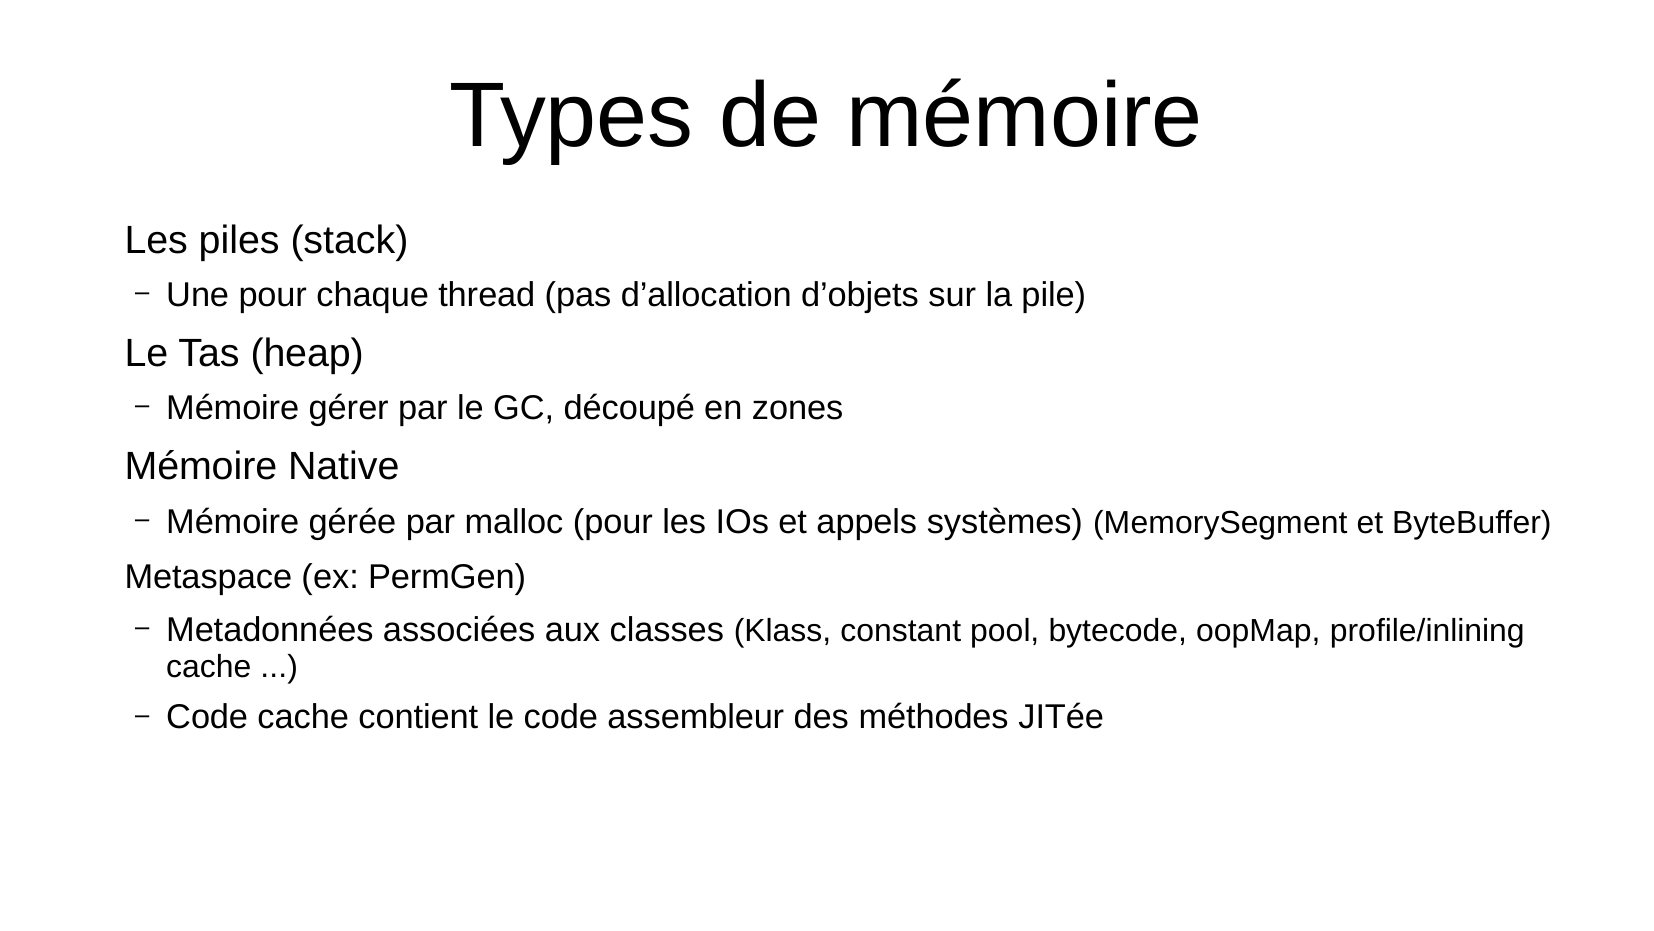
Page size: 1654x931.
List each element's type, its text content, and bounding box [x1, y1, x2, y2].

title Types de mémoire [82, 37, 1571, 193]
list Les piles (stack) Une pour chaque thread (pas d’allocation d’objets sur la pile) Le Tas (heap) Mémoire gérer par le GC, découpé en zones Mémoire Native Mémoire gérée par malloc (pour les IOs et appels systèmes) (MemorySegment et ByteBuffer) Metaspace (ex: PermGen) Metadonnées associées aux classes (Klass, constant pool, bytecode, oopMap, profile/inlining cache ...) Code cache contient le code assembleur des méthodes JITée [82, 217, 1571, 758]
